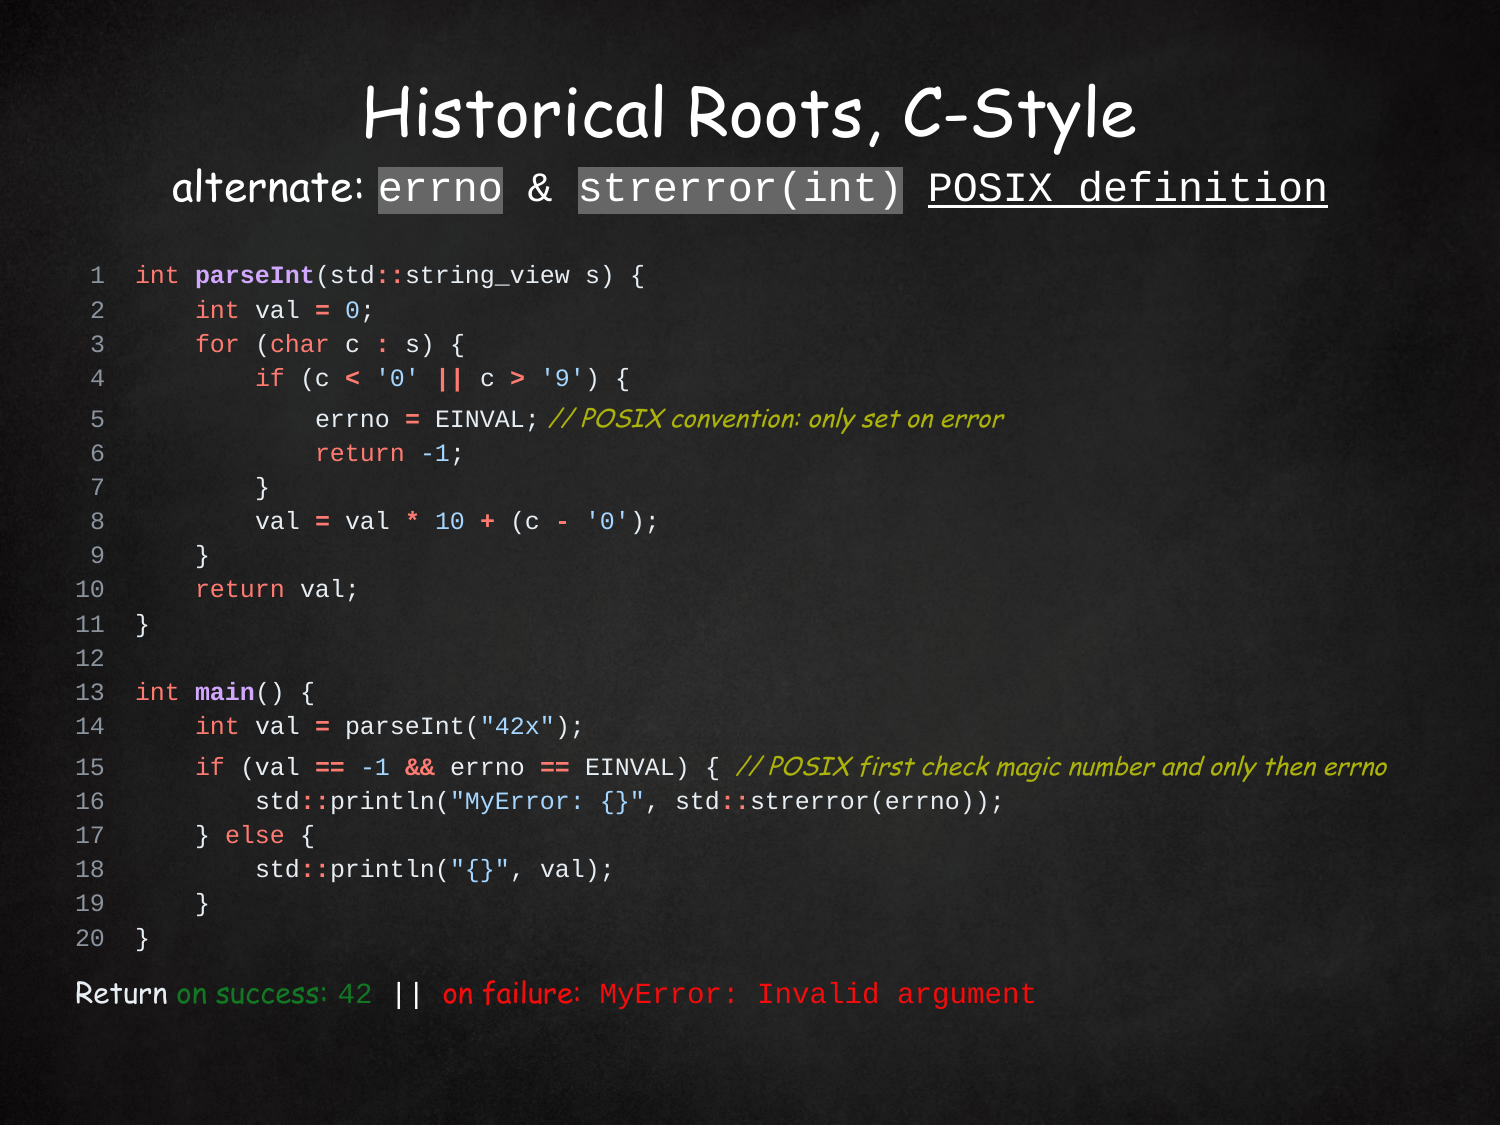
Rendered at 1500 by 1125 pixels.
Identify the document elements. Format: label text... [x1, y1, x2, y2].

title Historical Roots, C-Style alternate: errno & strerror(int) POSIX definition [75, 44, 1426, 233]
list 1 int parseInt(std::string_view s) { 2 int val = 0; 3 for (char c : s) { 4 if (c < '0' || c > '9') { 5 errno = EINVAL; // POSIX convention: only set on error 6 return -1; 7 } 8 val = val * 10 + (c - '0'); 9 } 10 return val; 11 } 12 13 int main() { 14 int val = parseInt("42x"); 15 if (val == -1 && errno == EINVAL) { // POSIX first check magic number and only then errno 16 std::println("MyError: {}", std::strerror(errno)); 17 } else { 18 std::println("{}", val); 19 } 20 } Return on success: 42 || on failure: MyError: Invalid argument [75, 263, 1425, 1040]
picture [0, 0, 1500, 1125]
